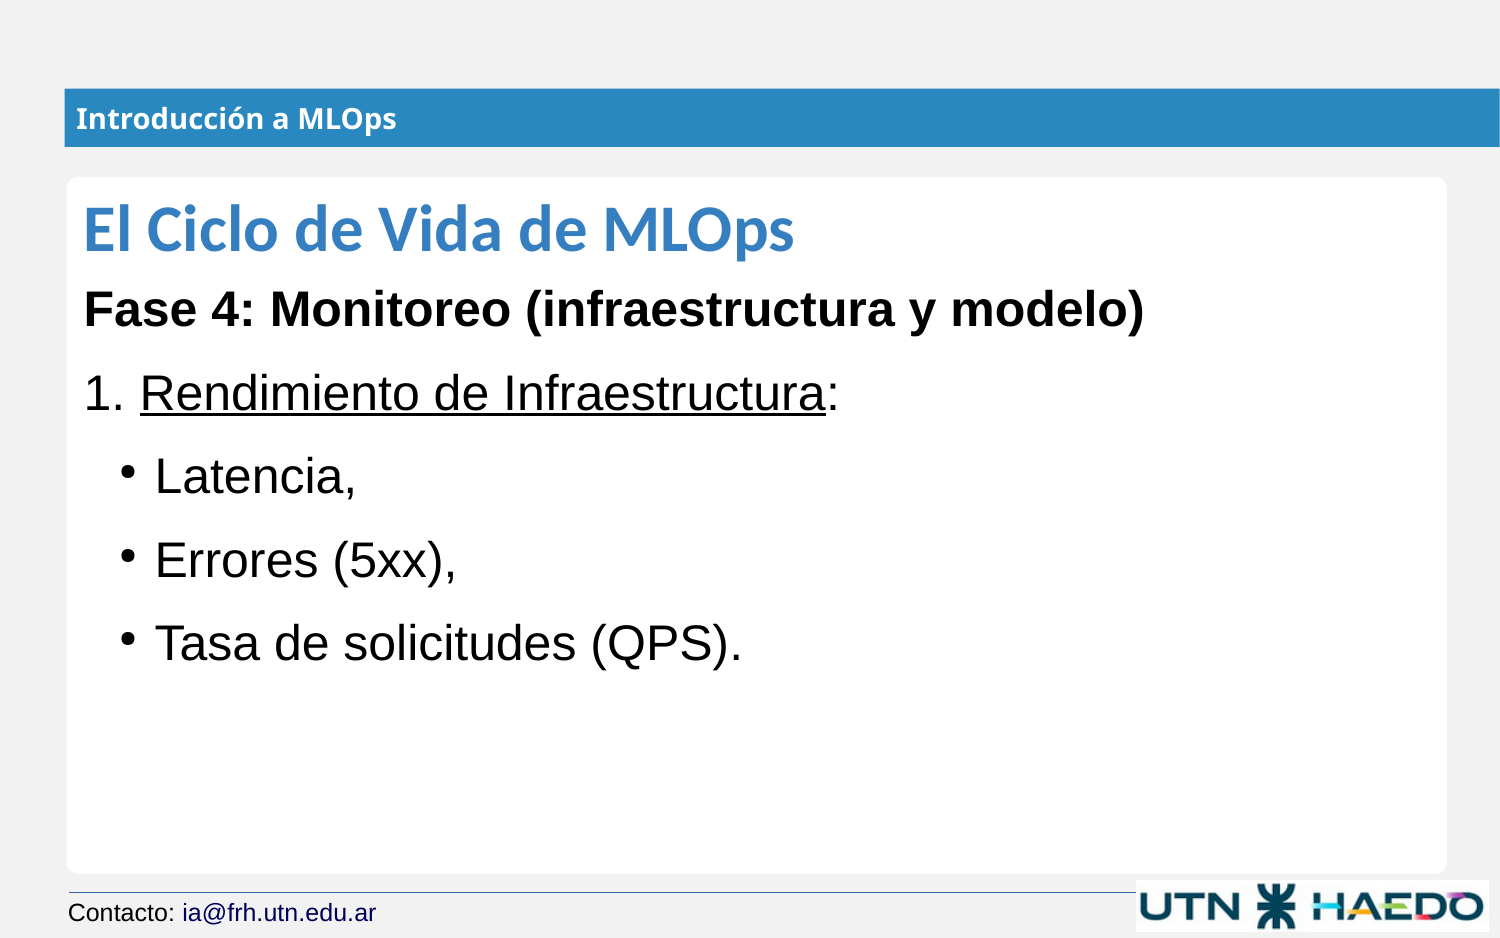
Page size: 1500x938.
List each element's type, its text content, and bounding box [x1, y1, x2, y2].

text_box El Ciclo de Vida de MLOps Fase 4: Monitoreo (infraestructura y modelo) 1. Rendimiento de Infraestructura: Latencia, Errores (5xx), Tasa de solicitudes (QPS). [68, 177, 1465, 874]
text_box Introducción a MLOps [64, 88, 1500, 147]
picture [1136, 880, 1489, 932]
